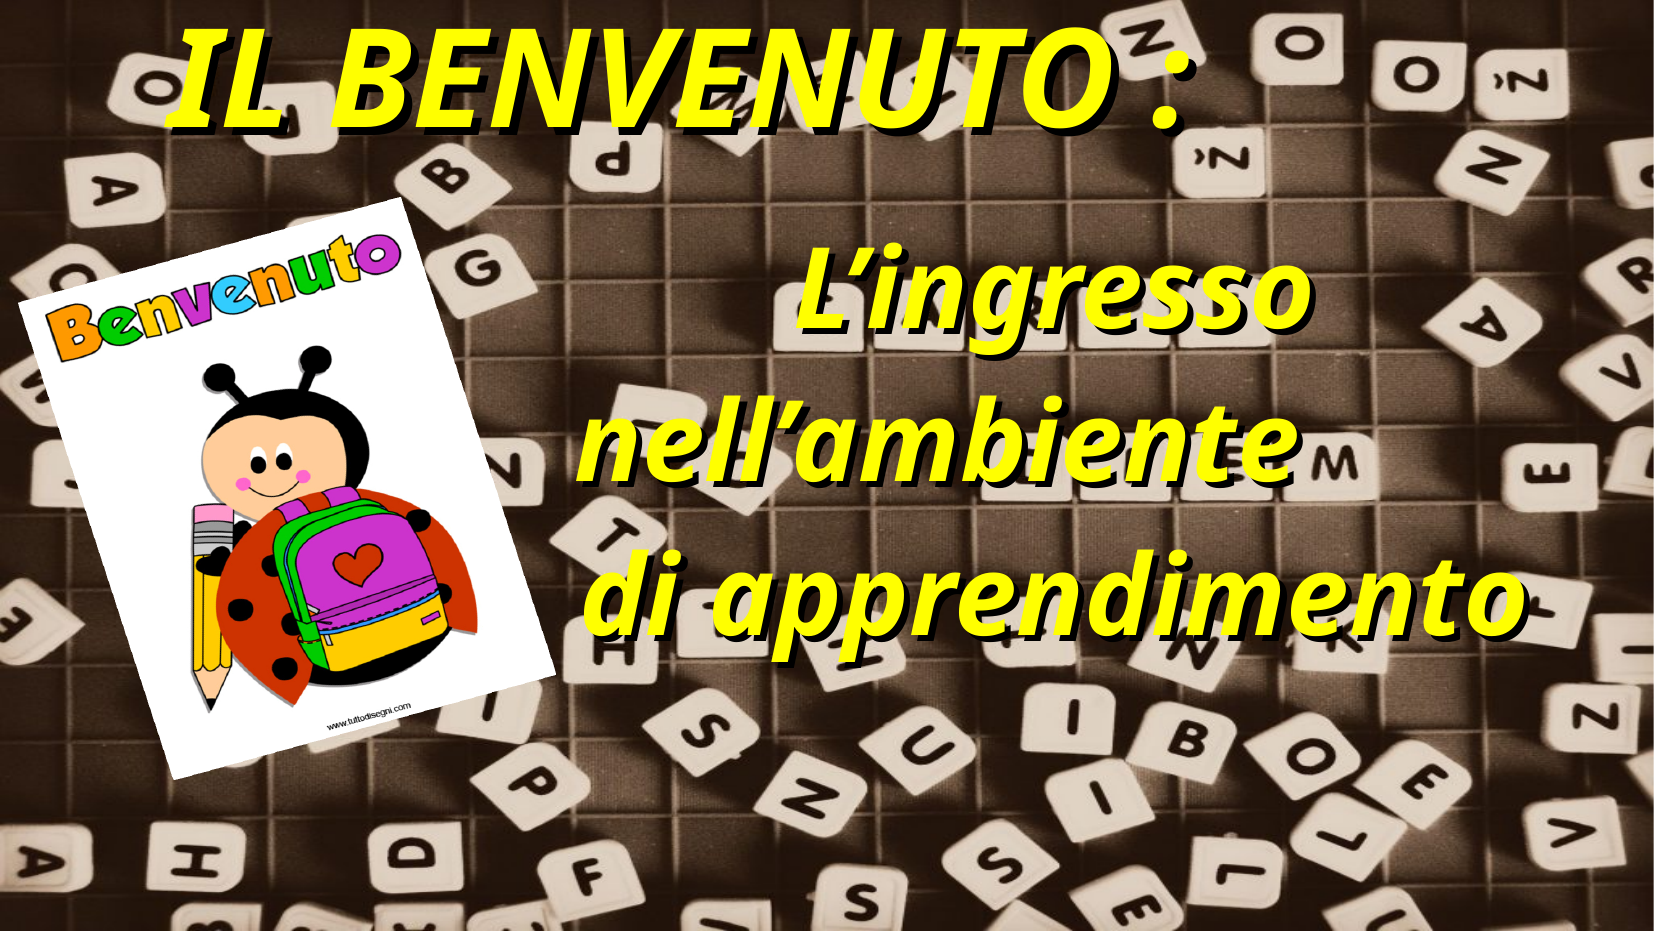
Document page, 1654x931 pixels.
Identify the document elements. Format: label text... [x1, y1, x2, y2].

text_box L’ingresso nell’ambiente di apprendimento [526, 200, 1583, 886]
picture [0, 0, 1654, 931]
text_box IL BENVENUTO : [10, 0, 1654, 499]
